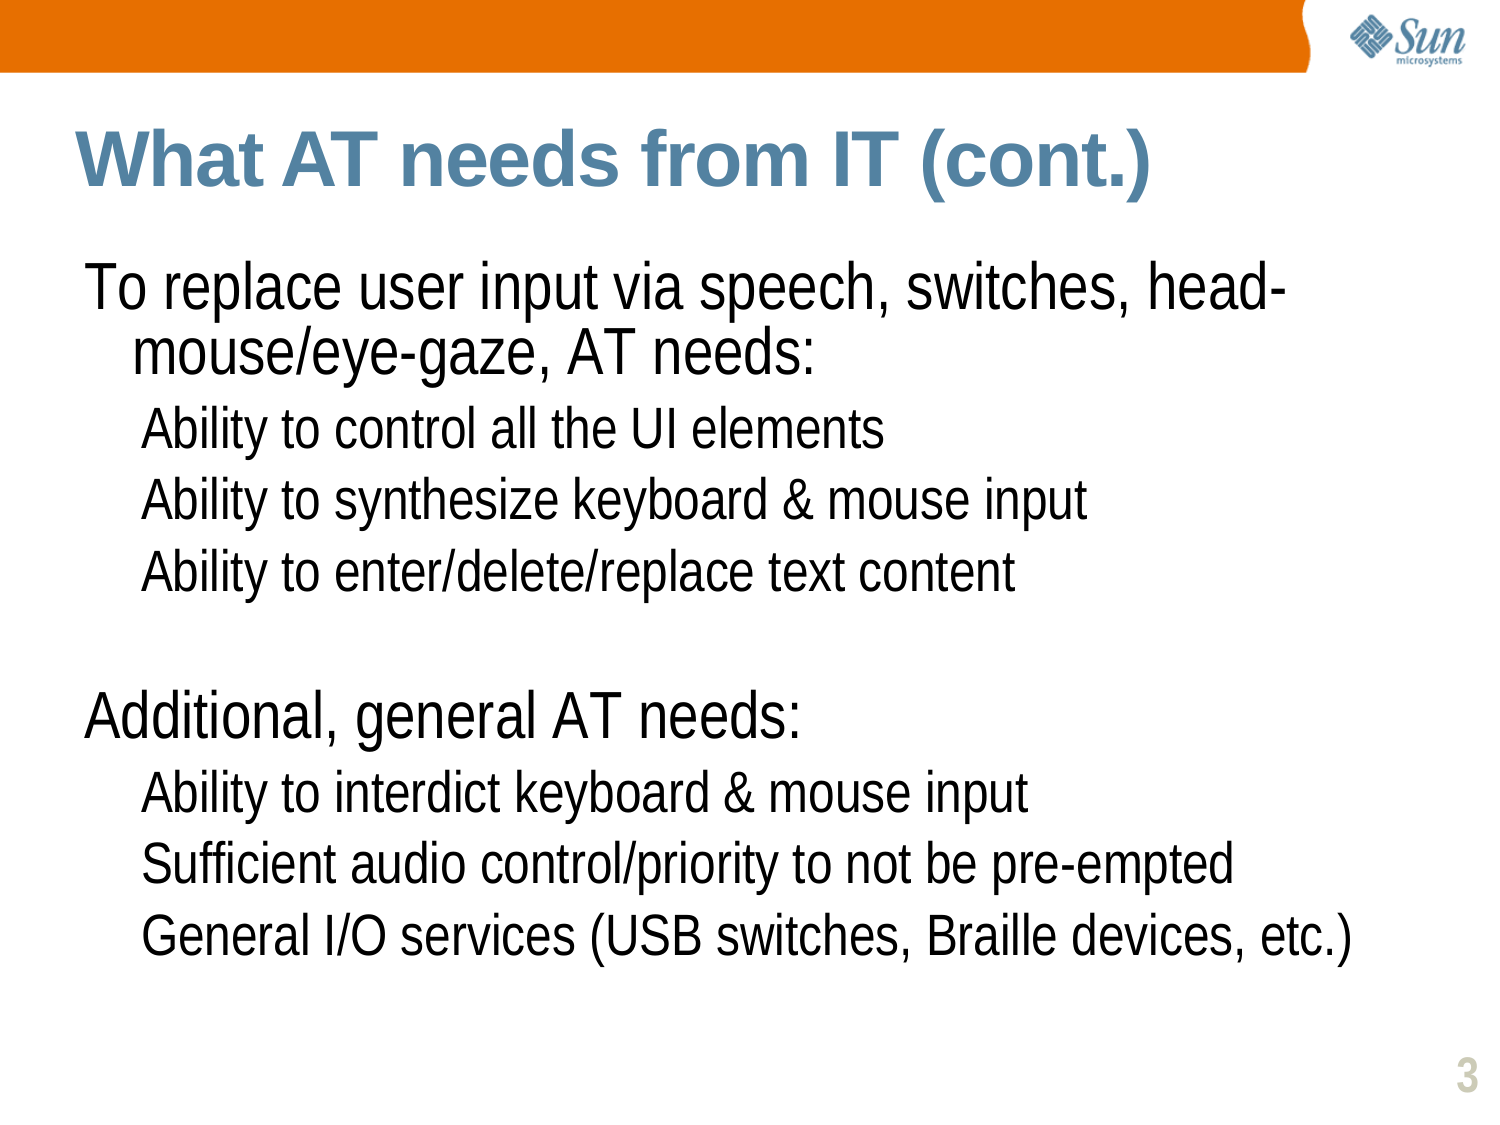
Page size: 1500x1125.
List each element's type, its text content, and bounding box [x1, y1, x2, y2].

title What AT needs from IT (cont.) [75, 122, 1438, 228]
list To replace user input via speech, switches, head-mouse/eye-gaze, AT needs: Ability to control all the UI elements Ability to synthesize keyboard & mouse input Ability to enter/delete/replace text content Additional, general AT needs: Ability to interdict keyboard & mouse input Sufficient audio control/priority to not be pre-empted General I/O services (USB switches, Braille devices, etc.) [64, 257, 1426, 1017]
picture [0, 0, 1500, 75]
